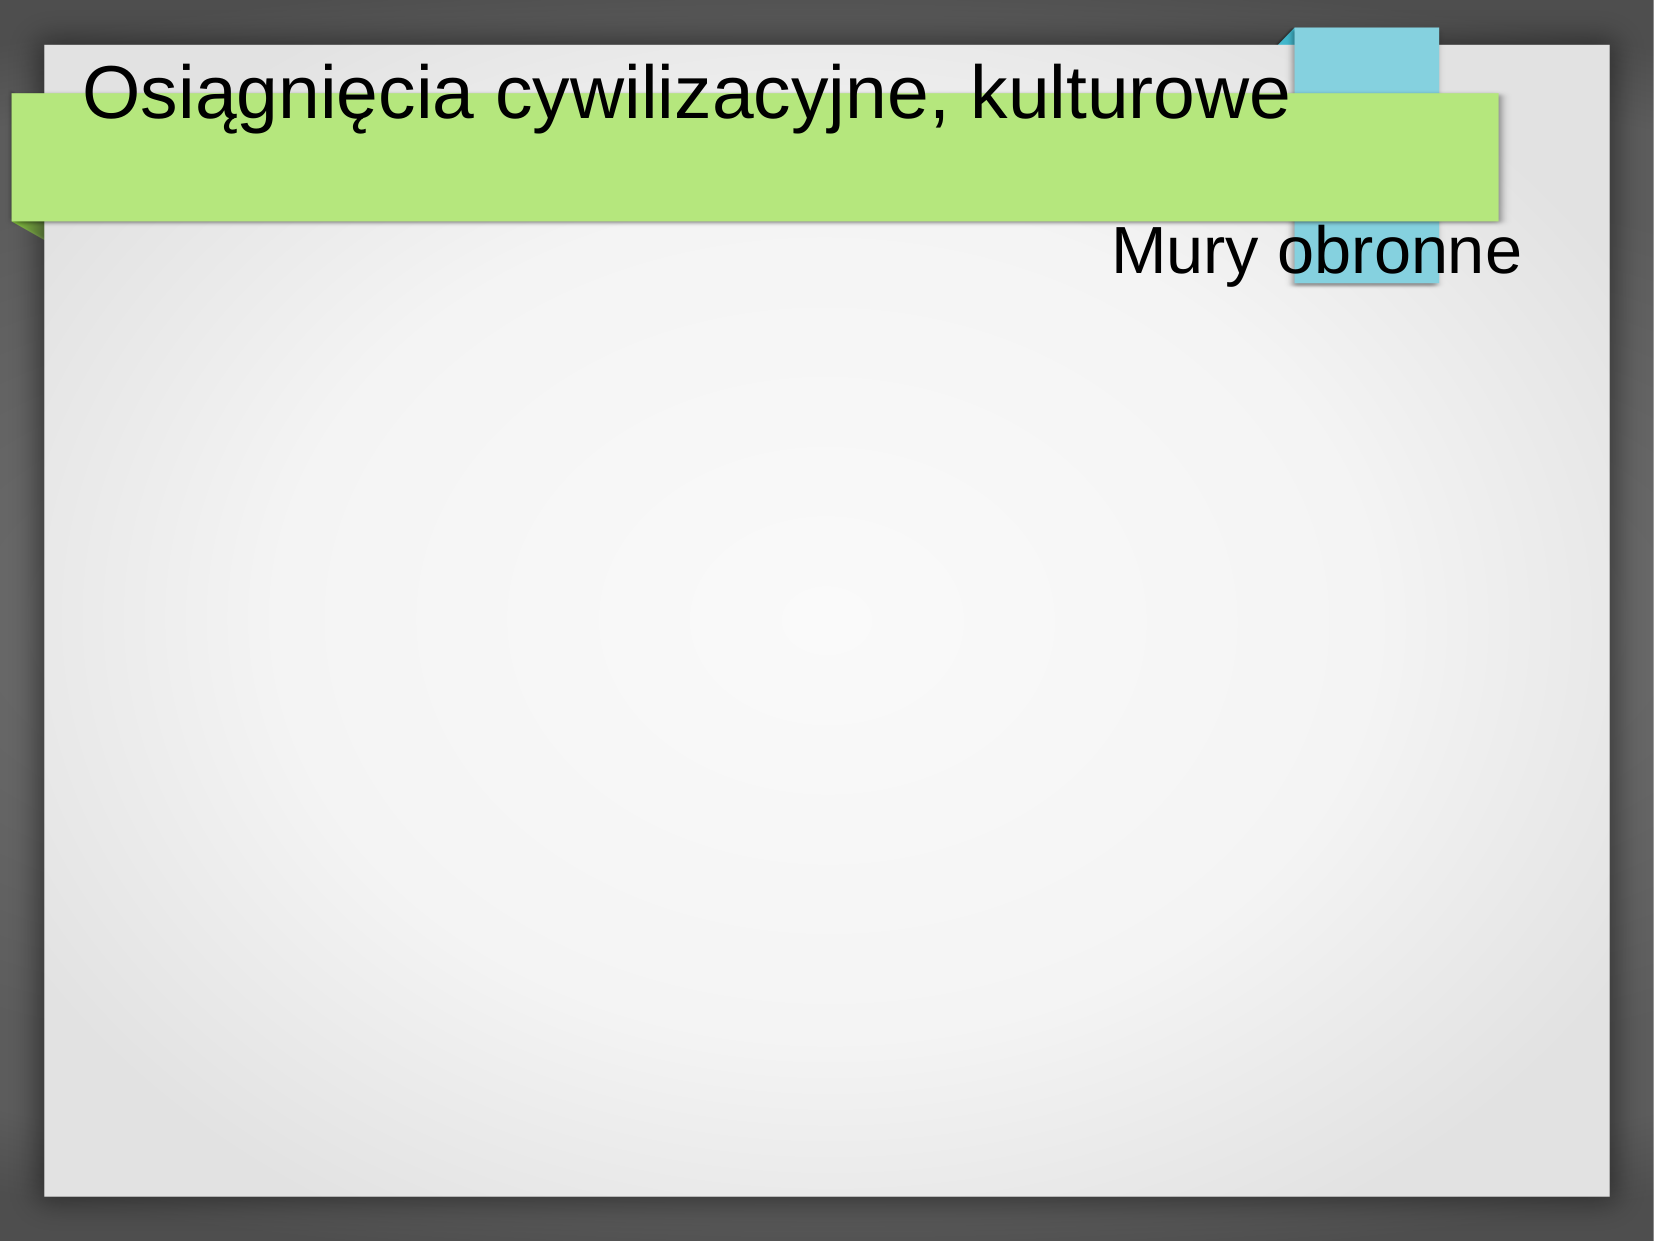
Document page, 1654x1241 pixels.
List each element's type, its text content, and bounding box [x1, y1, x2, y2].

title Osiągnięcia cywilizacyjne, kulturowe [82, 19, 1571, 166]
picture [0, 0, 1654, 1241]
subtitle Mury obronne [1086, 192, 1548, 308]
